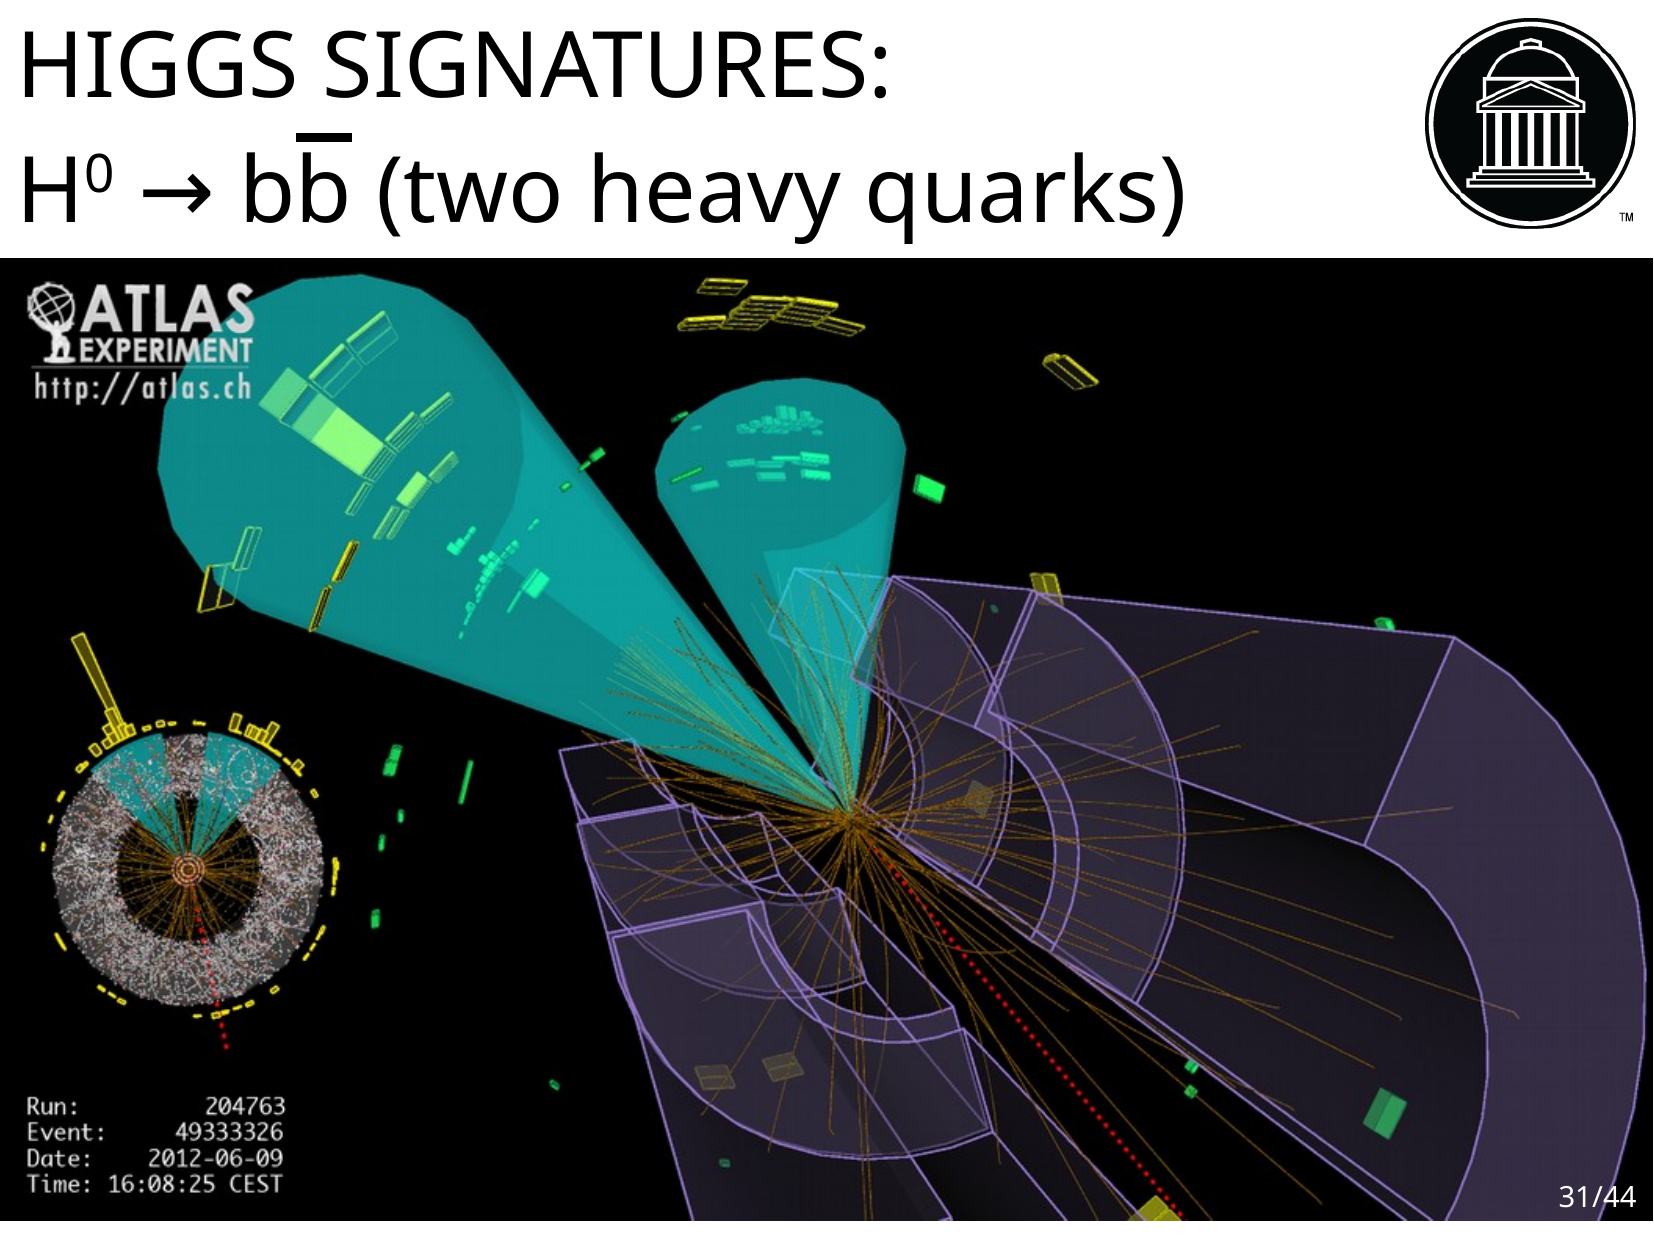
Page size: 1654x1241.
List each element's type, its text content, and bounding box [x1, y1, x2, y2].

picture [0, 258, 1653, 1221]
text_box <number>/44 [1250, 1175, 1637, 1215]
picture [1425, 18, 1636, 229]
title HIGGS SIGNATURES: H0 → bb (two heavy quarks) [16, 0, 1415, 257]
